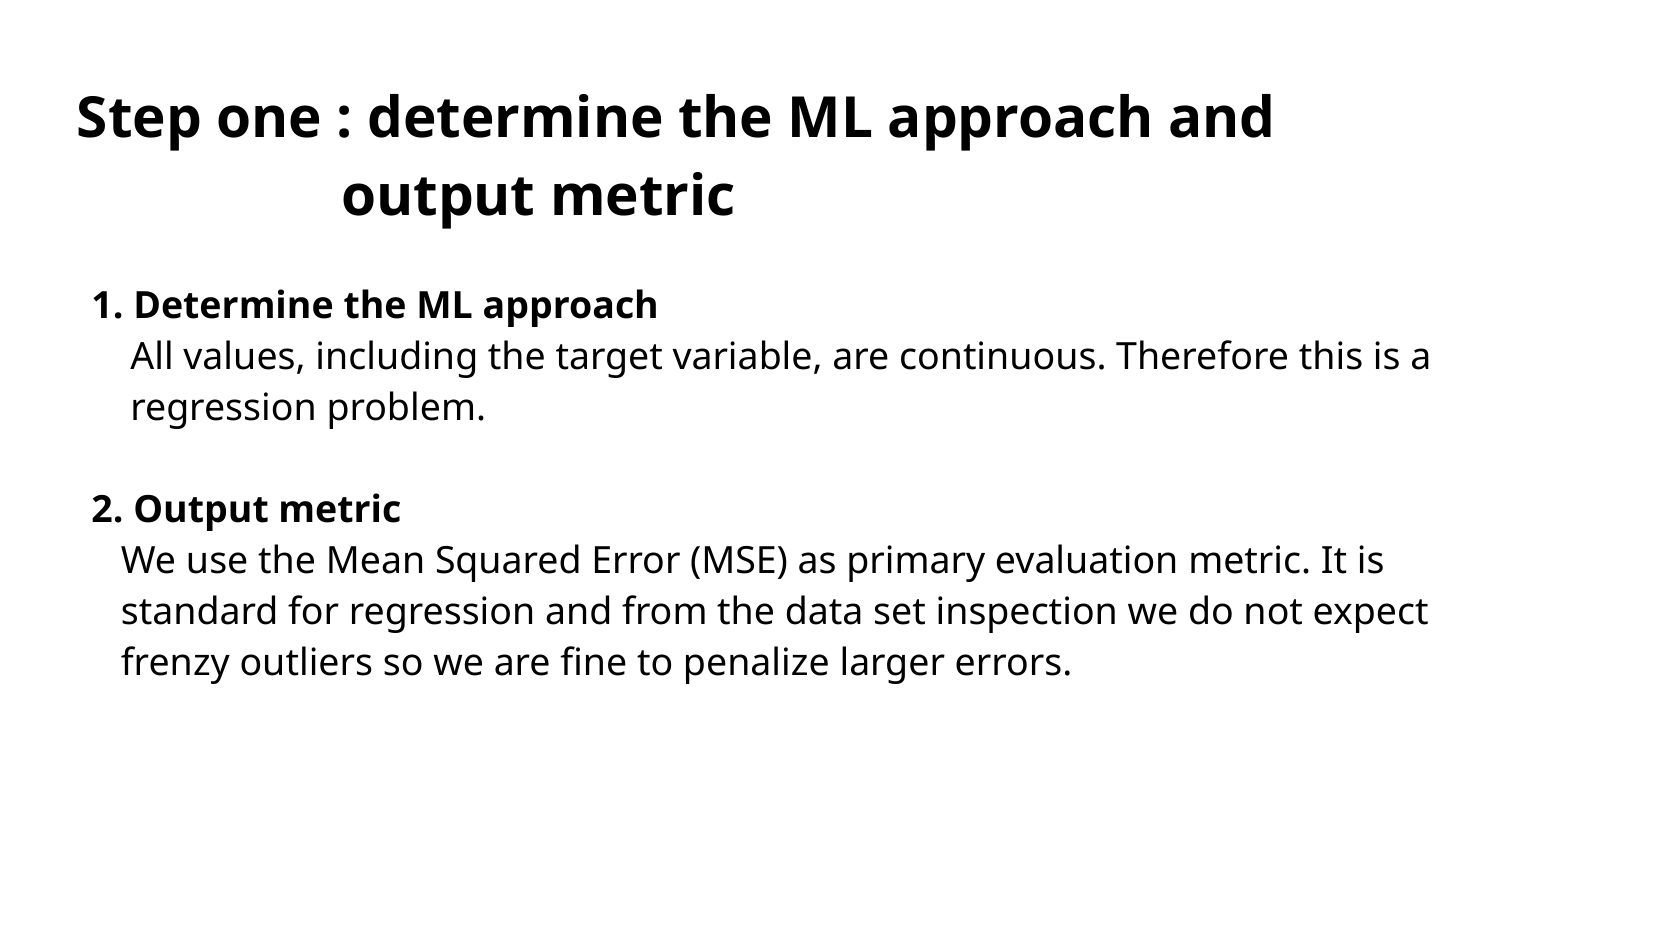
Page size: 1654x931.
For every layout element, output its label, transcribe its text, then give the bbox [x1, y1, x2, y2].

text_box 1. Determine the ML approach All values, including the target variable, are continuous. Therefore this is a regression problem. 2. Output metric We use the Mean Squared Error (MSE) as primary evaluation metric. It is standard for regression and from the data set inspection we do not expect frenzy outliers so we are fine to penalize larger errors. [76, 220, 1576, 901]
title Step one : determine the ML approach and output metric [76, 76, 1565, 220]
